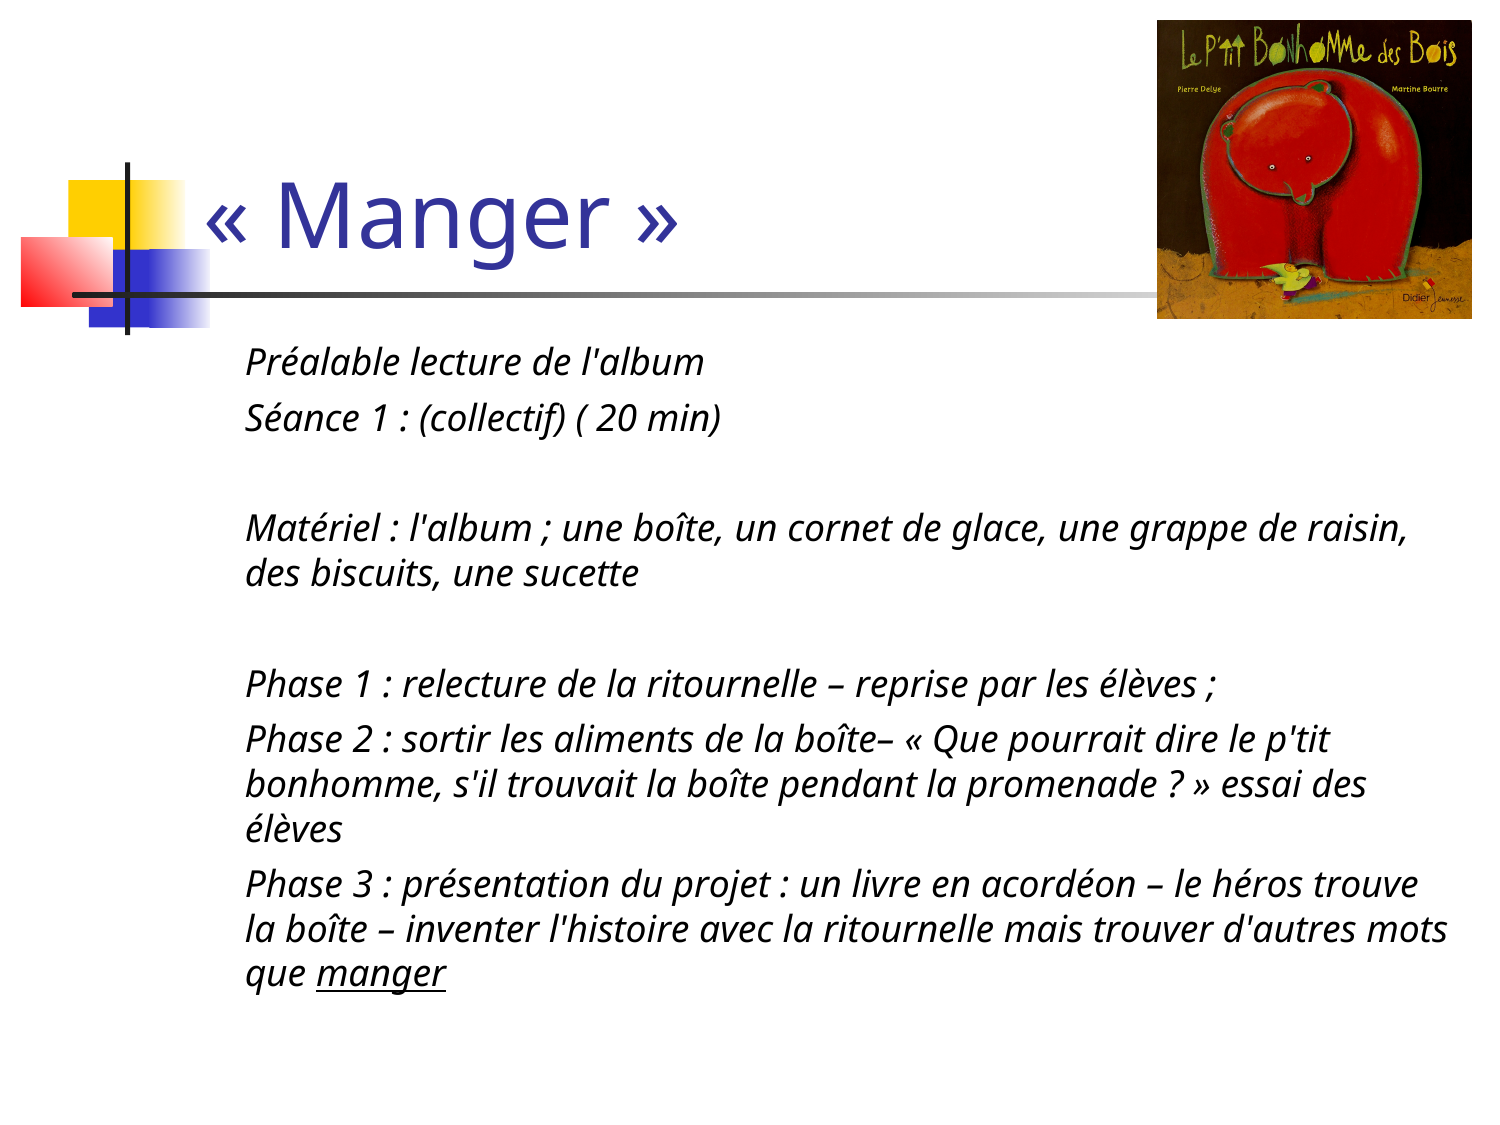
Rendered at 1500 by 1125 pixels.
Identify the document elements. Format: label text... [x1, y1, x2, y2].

title « Manger » [188, 35, 1157, 275]
list Préalable lecture de l'album Séance 1 : (collectif) ( 20 min) Matériel : l'album ; une boîte, un cornet de glace, une grappe de raisin, des biscuits, une sucette Phase 1 : relecture de la ritournelle – reprise par les élèves ; Phase 2 : sortir les aliments de la boîte– « Que pourrait dire le p'tit bonhomme, s'il trouvait la boîte pendant la promenade ? » essai des élèves Phase 3 : présentation du projet : un livre en acordéon – le héros trouve la boîte – inventer l'histoire avec la ritournelle mais trouver d'autres mots que manger [193, 330, 1469, 1006]
picture [1157, 20, 1472, 319]
